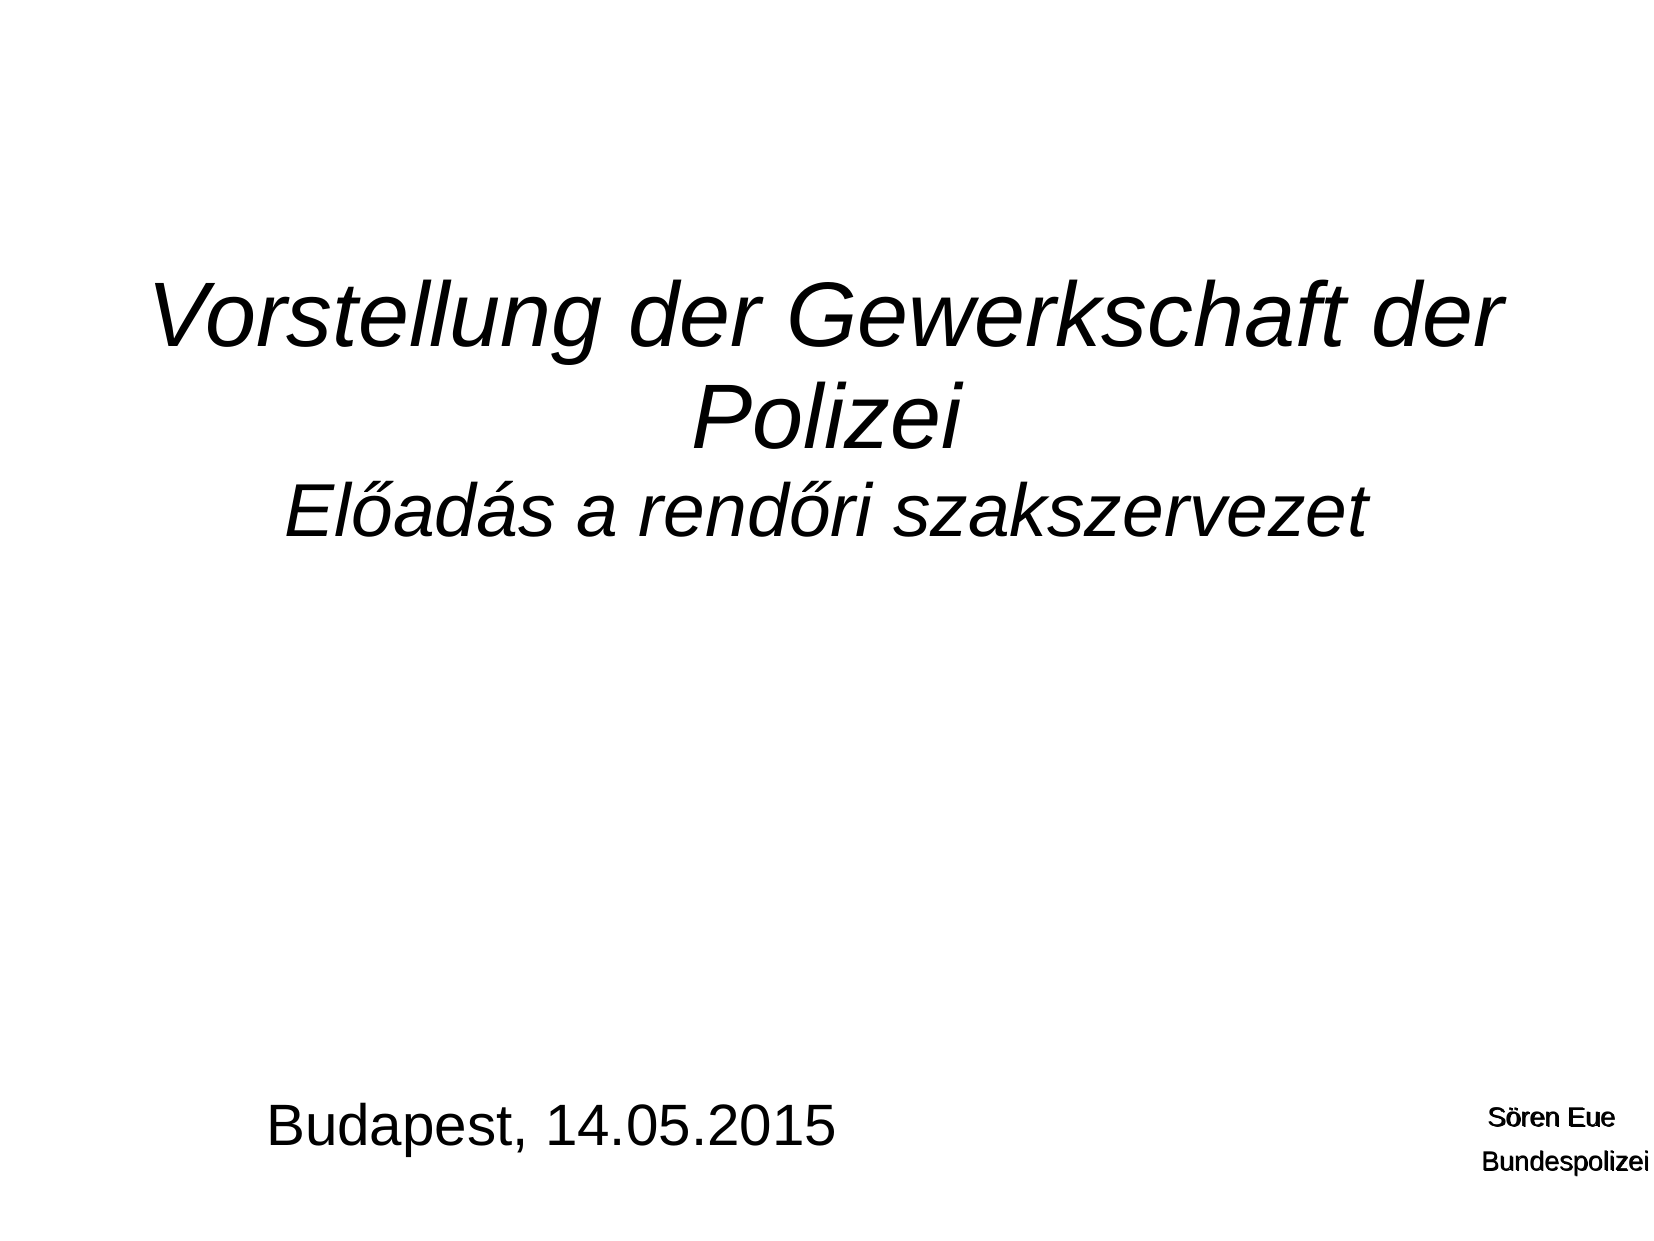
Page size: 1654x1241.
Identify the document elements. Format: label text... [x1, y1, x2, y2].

subtitle Vorstellung der Gewerkschaft der Polizei Előadás a rendőri szakszervezet [82, 35, 1571, 780]
text_box Budapest, 14.05.2015 [88, 1073, 1016, 1177]
text_box Sören Eue Bundespolizei [0, 1043, 1654, 1177]
